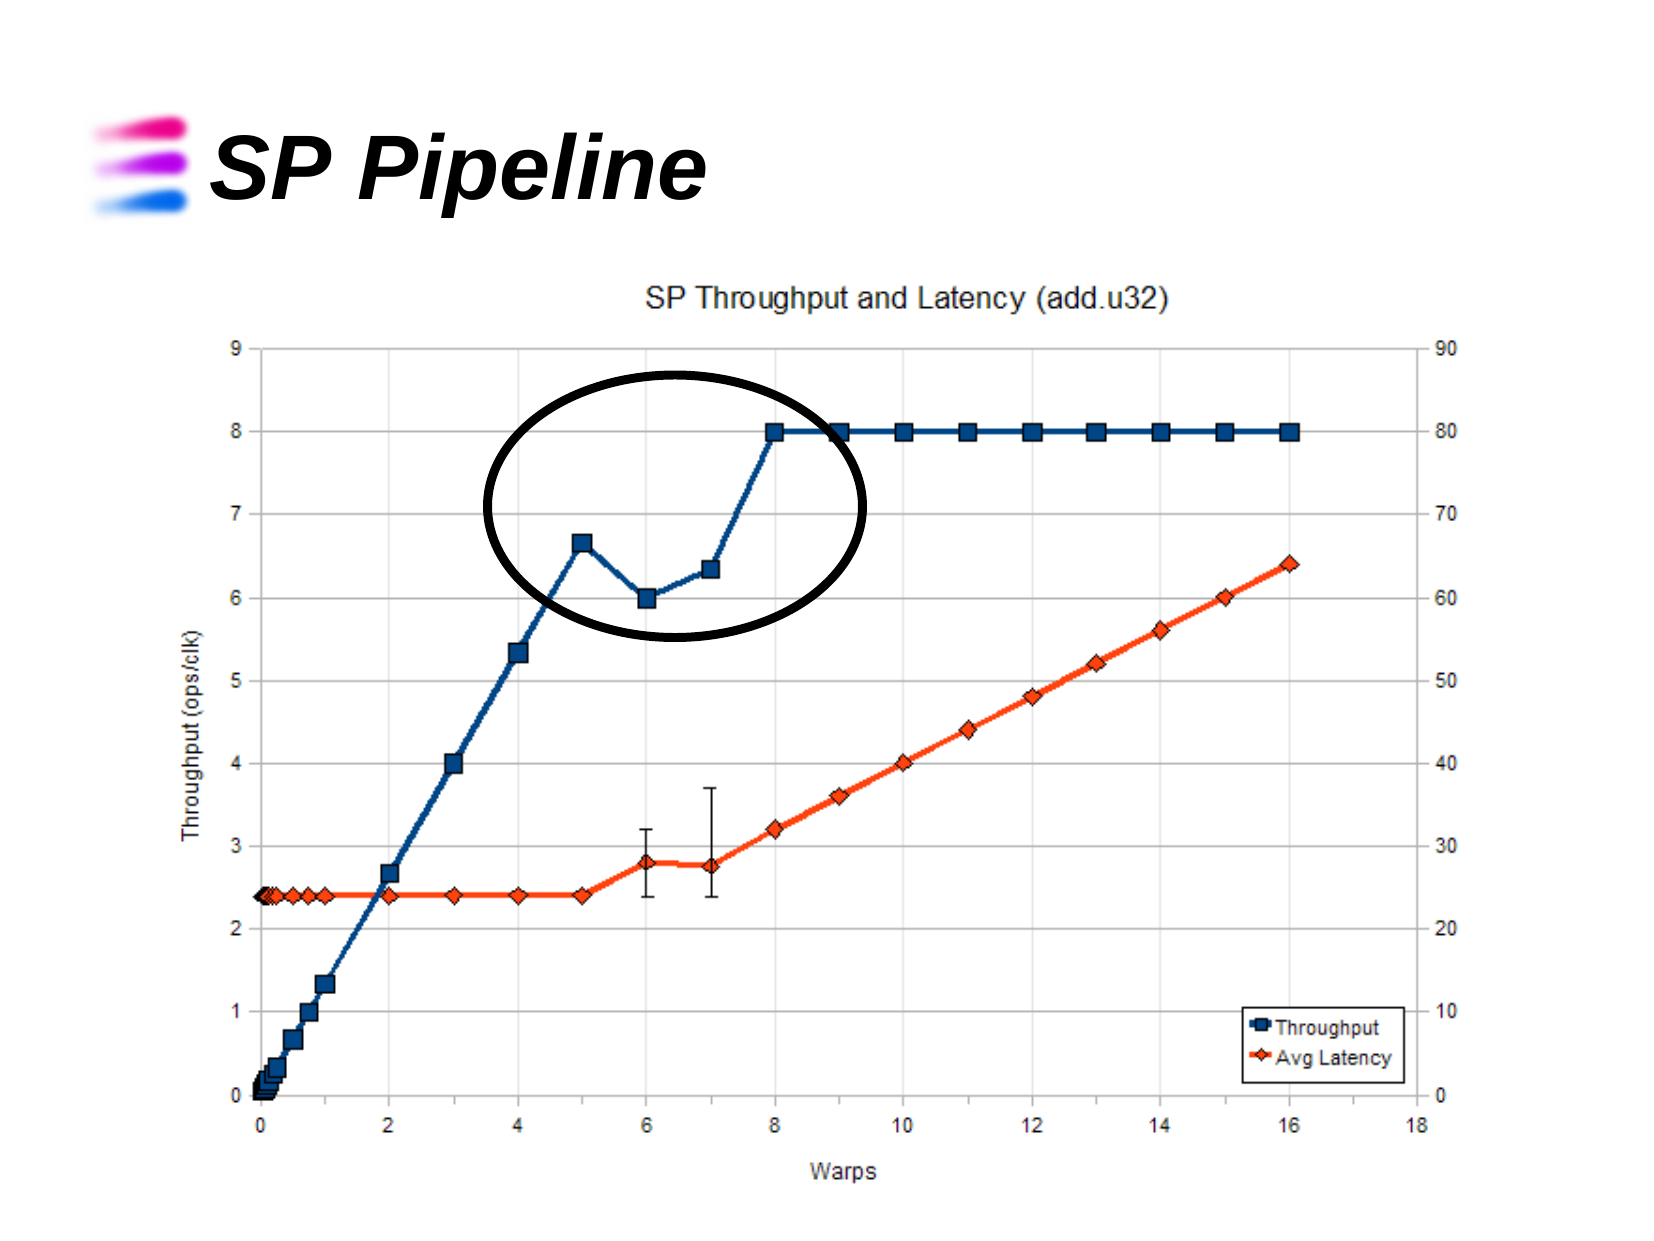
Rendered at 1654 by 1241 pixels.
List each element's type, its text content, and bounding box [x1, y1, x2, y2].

picture [83, 110, 192, 224]
title SP Pipeline [209, 64, 1531, 272]
picture [150, 262, 1488, 1208]
